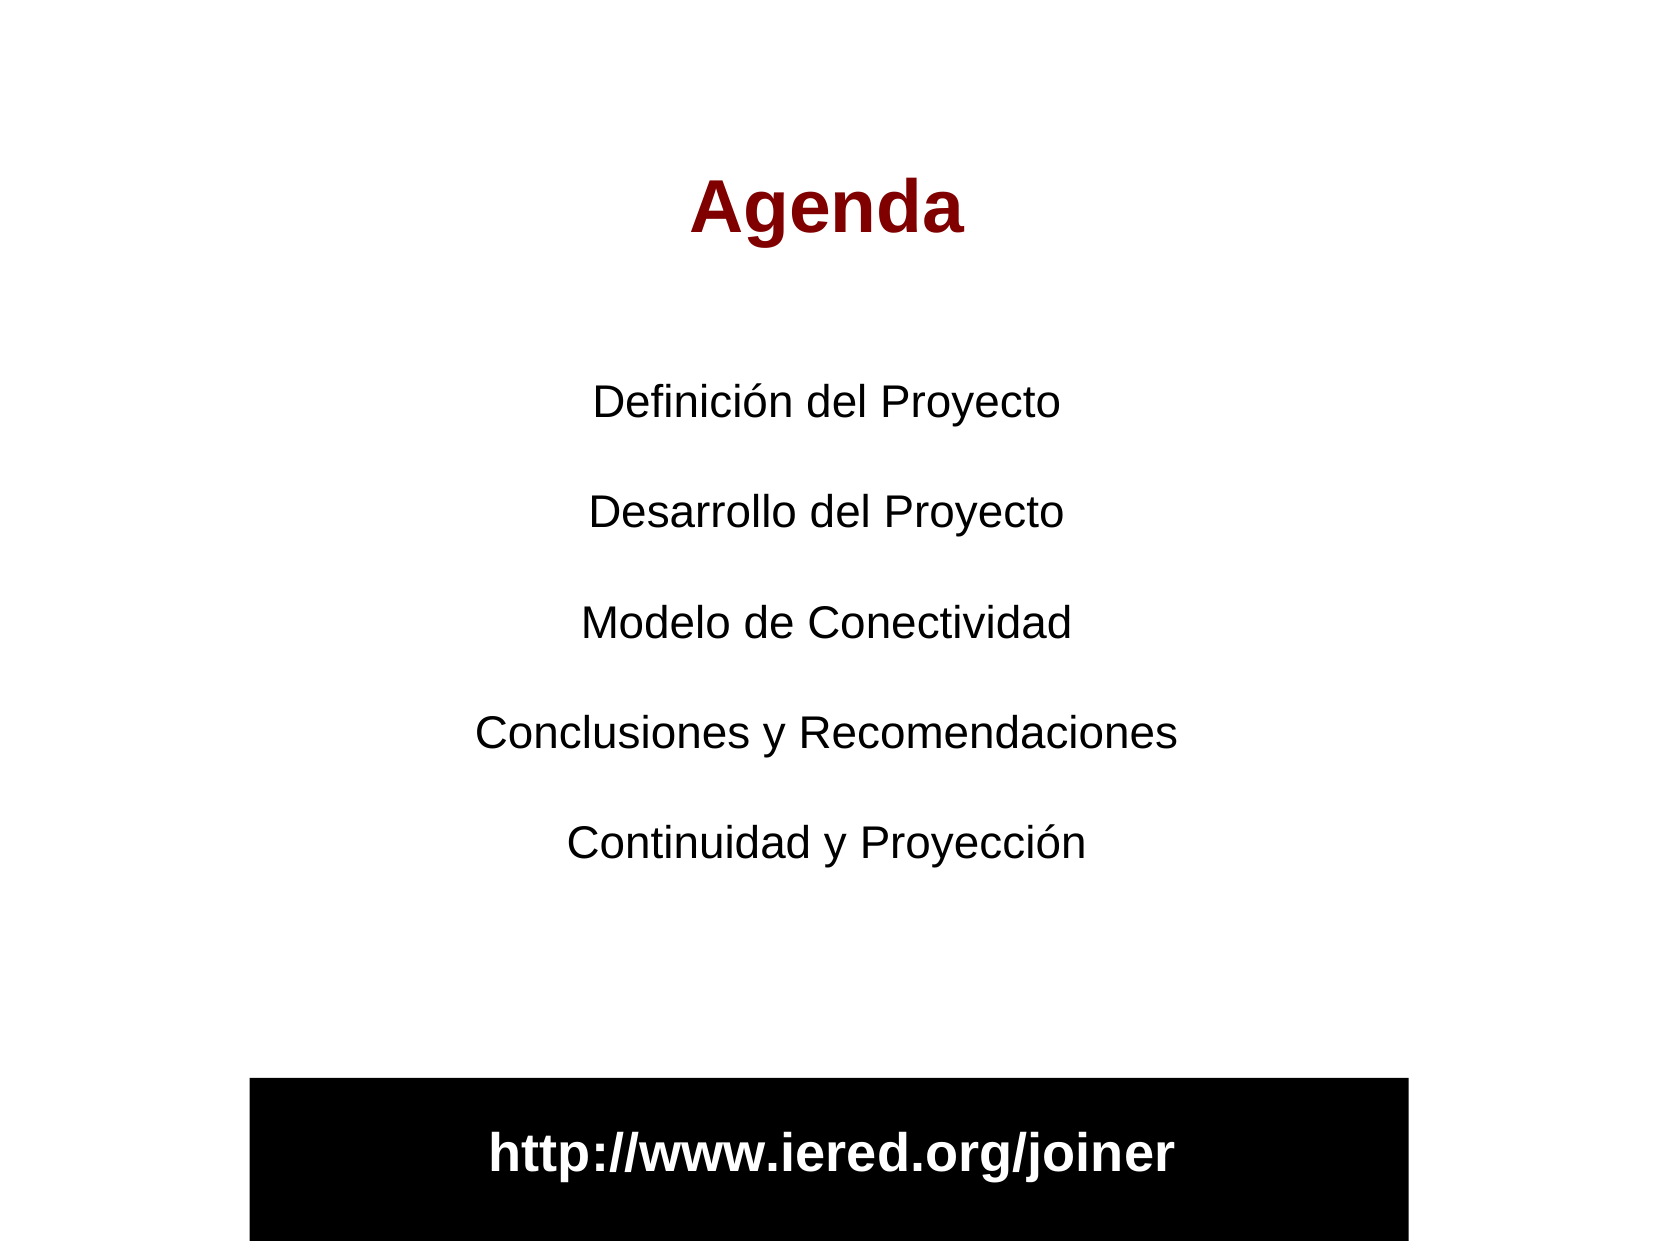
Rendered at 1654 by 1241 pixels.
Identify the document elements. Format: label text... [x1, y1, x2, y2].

title Agenda [88, 147, 1565, 266]
text_box http://www.iered.org/joiner [249, 1077, 1409, 1241]
list Definición del Proyecto Desarrollo del Proyecto Modelo de Conectividad Conclusiones y Recomendaciones Continuidad y Proyección [214, 324, 1440, 1018]
